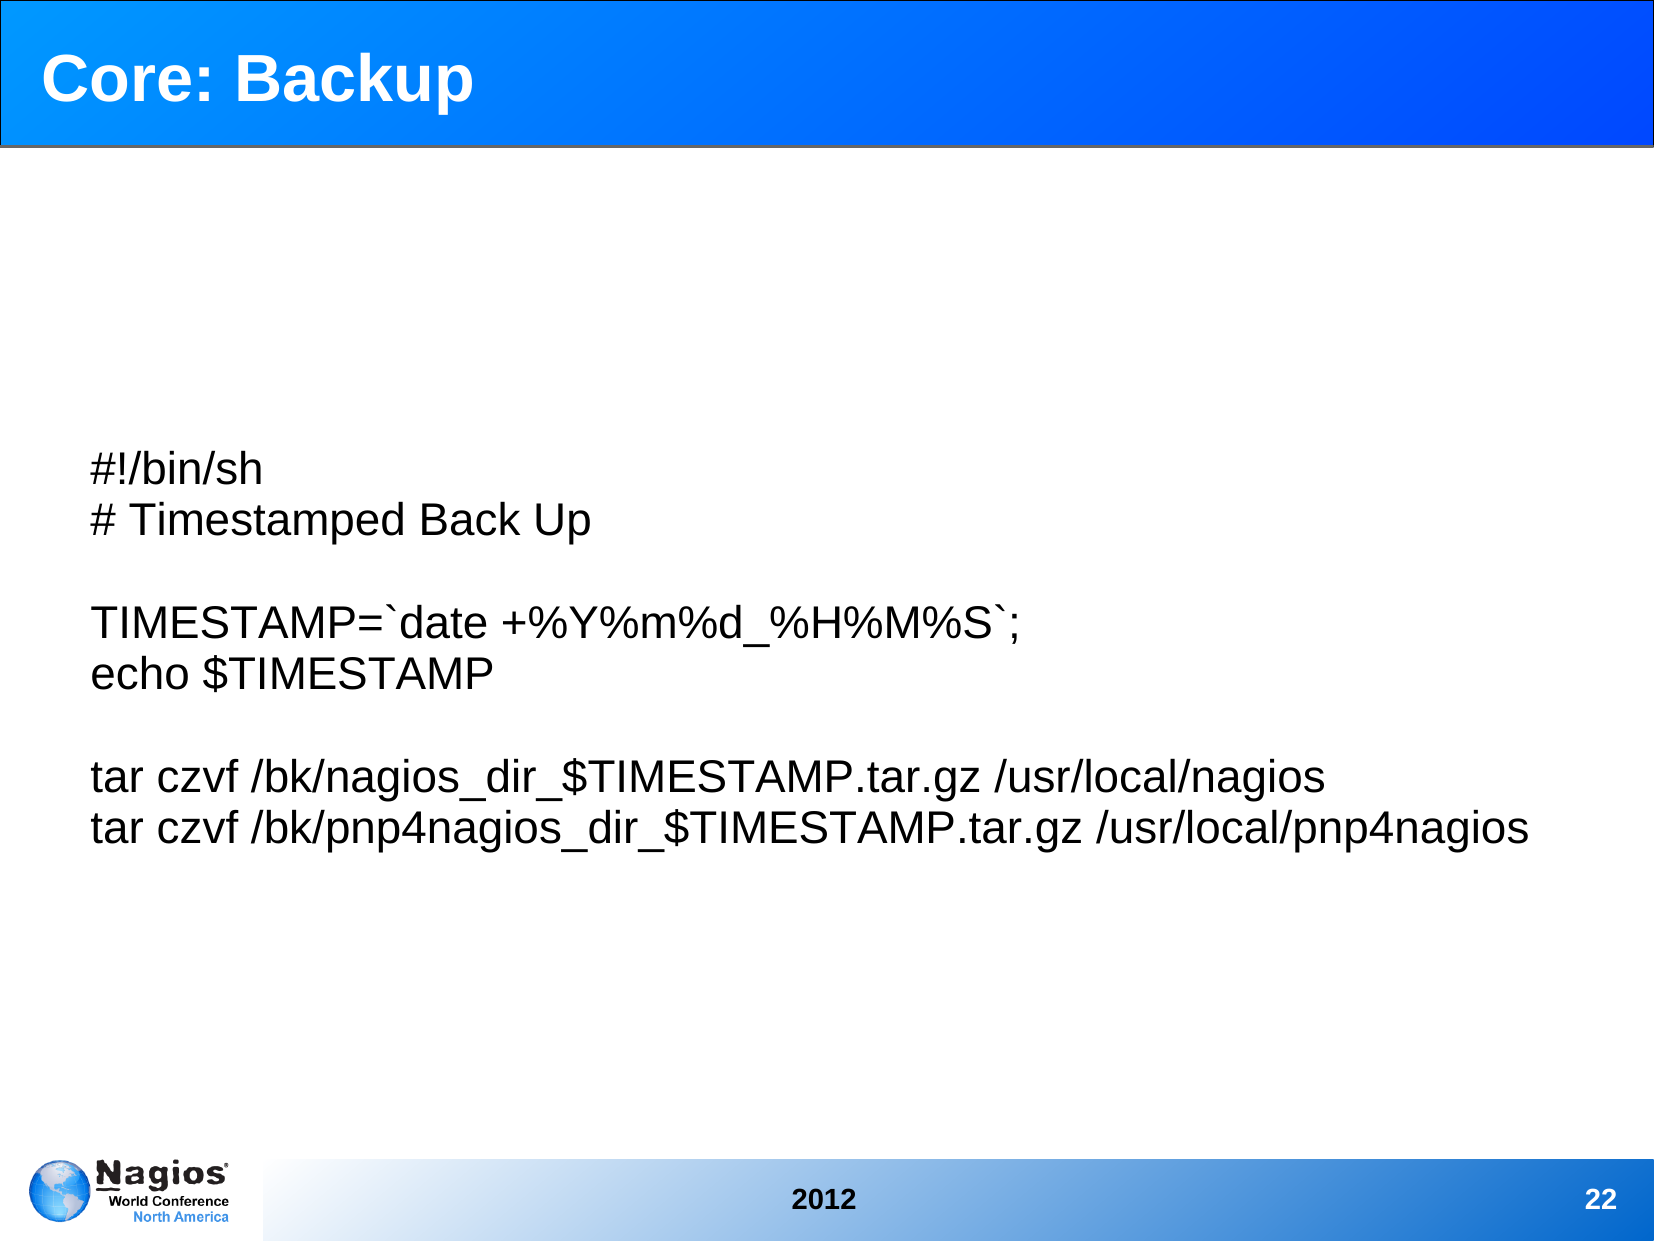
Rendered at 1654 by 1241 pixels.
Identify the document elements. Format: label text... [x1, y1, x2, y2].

picture [29, 1159, 229, 1235]
title Core: Backup [41, 29, 1248, 127]
subtitle #!/bin/sh # Timestamped Back Up TIMESTAMP=`date +%Y%m%d_%H%M%S`; echo $TIMESTAMP tar czvf /bk/nagios_dir_$TIMESTAMP.tar.gz /usr/local/nagios tar czvf /bk/pnp4nagios_dir_$TIMESTAMP.tar.gz /usr/local/pnp4nagios [90, 175, 1579, 1121]
